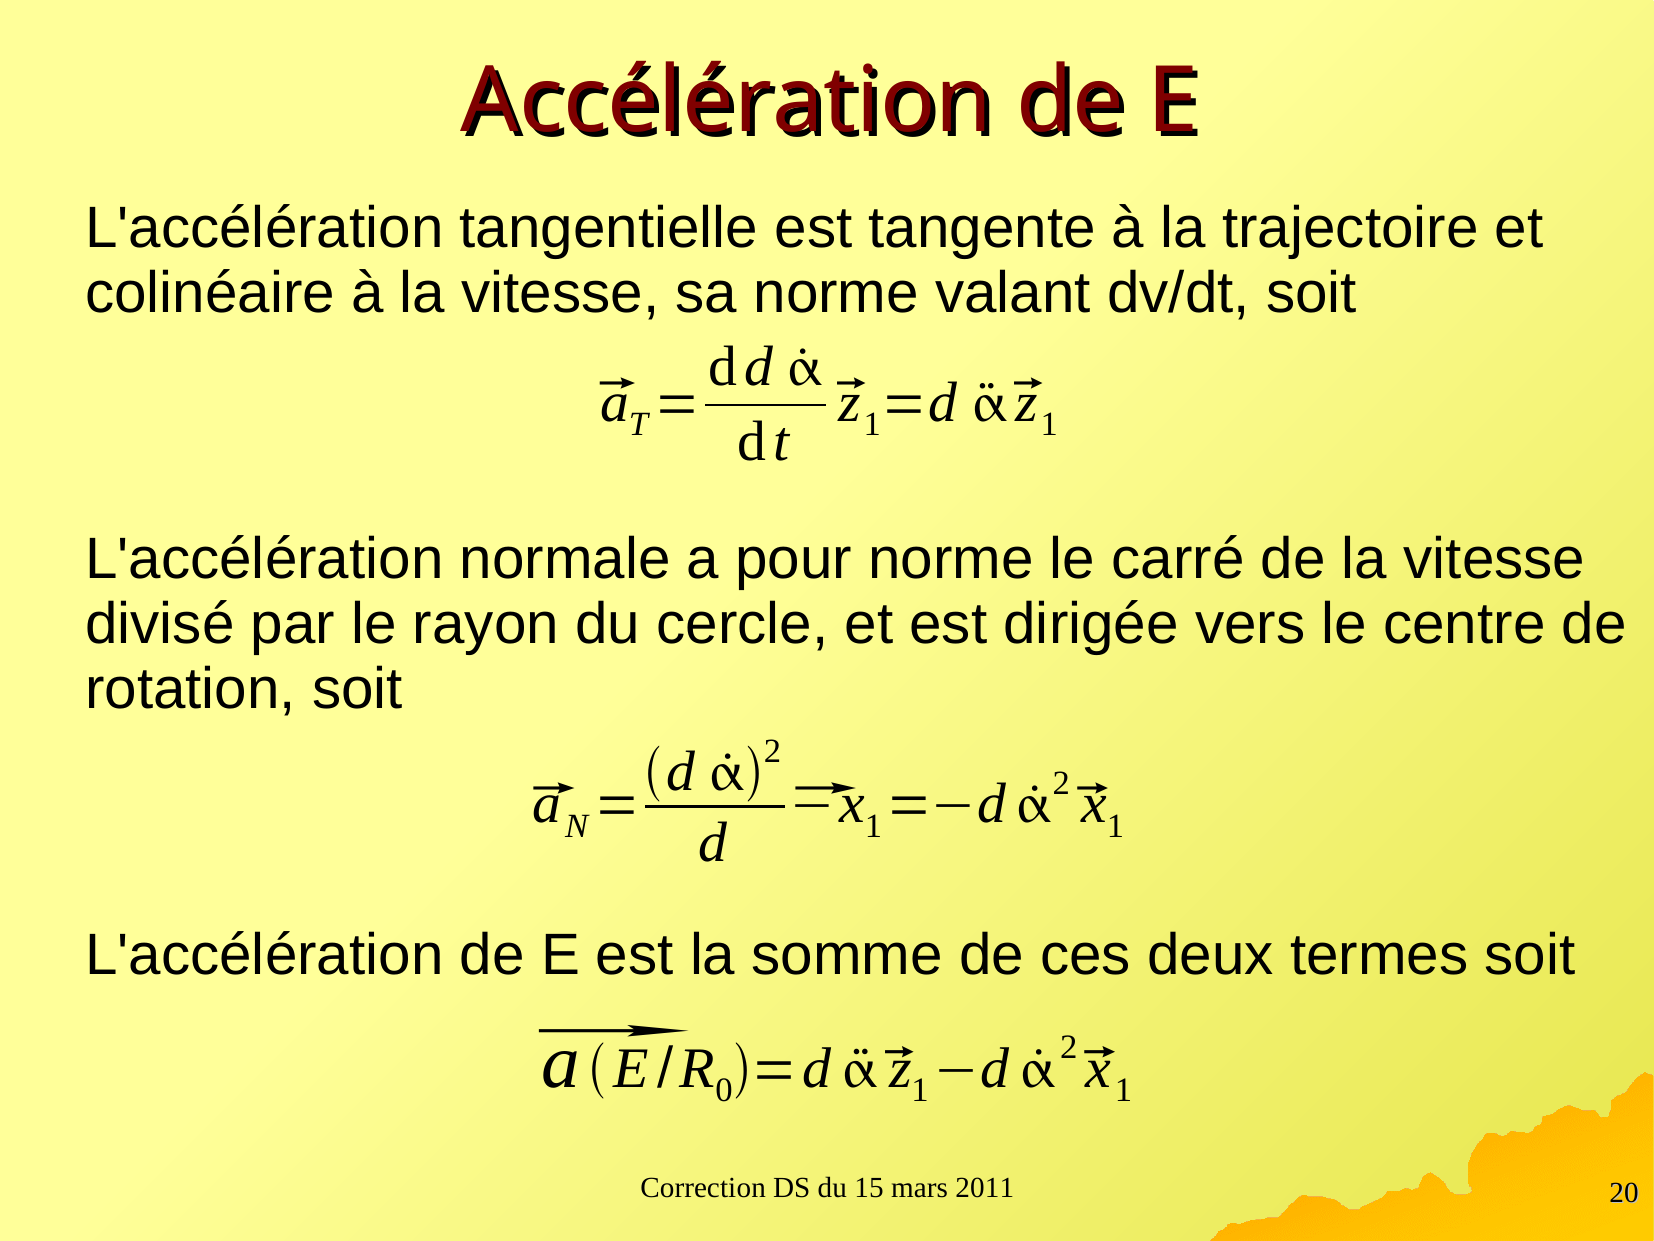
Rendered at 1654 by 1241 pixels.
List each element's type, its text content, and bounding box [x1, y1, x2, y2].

title Accélération de E [85, 0, 1574, 187]
chart [581, 335, 1072, 475]
text_box L'accélération tangentielle est tangente à la trajectoire et colinéaire à la vitesse, sa norme valant dv/dt, soit L'accélération normale a pour norme le carré de la vitesse divisé par le rayon du cercle, et est dirigée vers le centre de rotation, soit L'accélération de E est la somme de ces deux termes soit [70, 187, 1654, 992]
chart [508, 1019, 1145, 1110]
chart [514, 730, 1139, 877]
